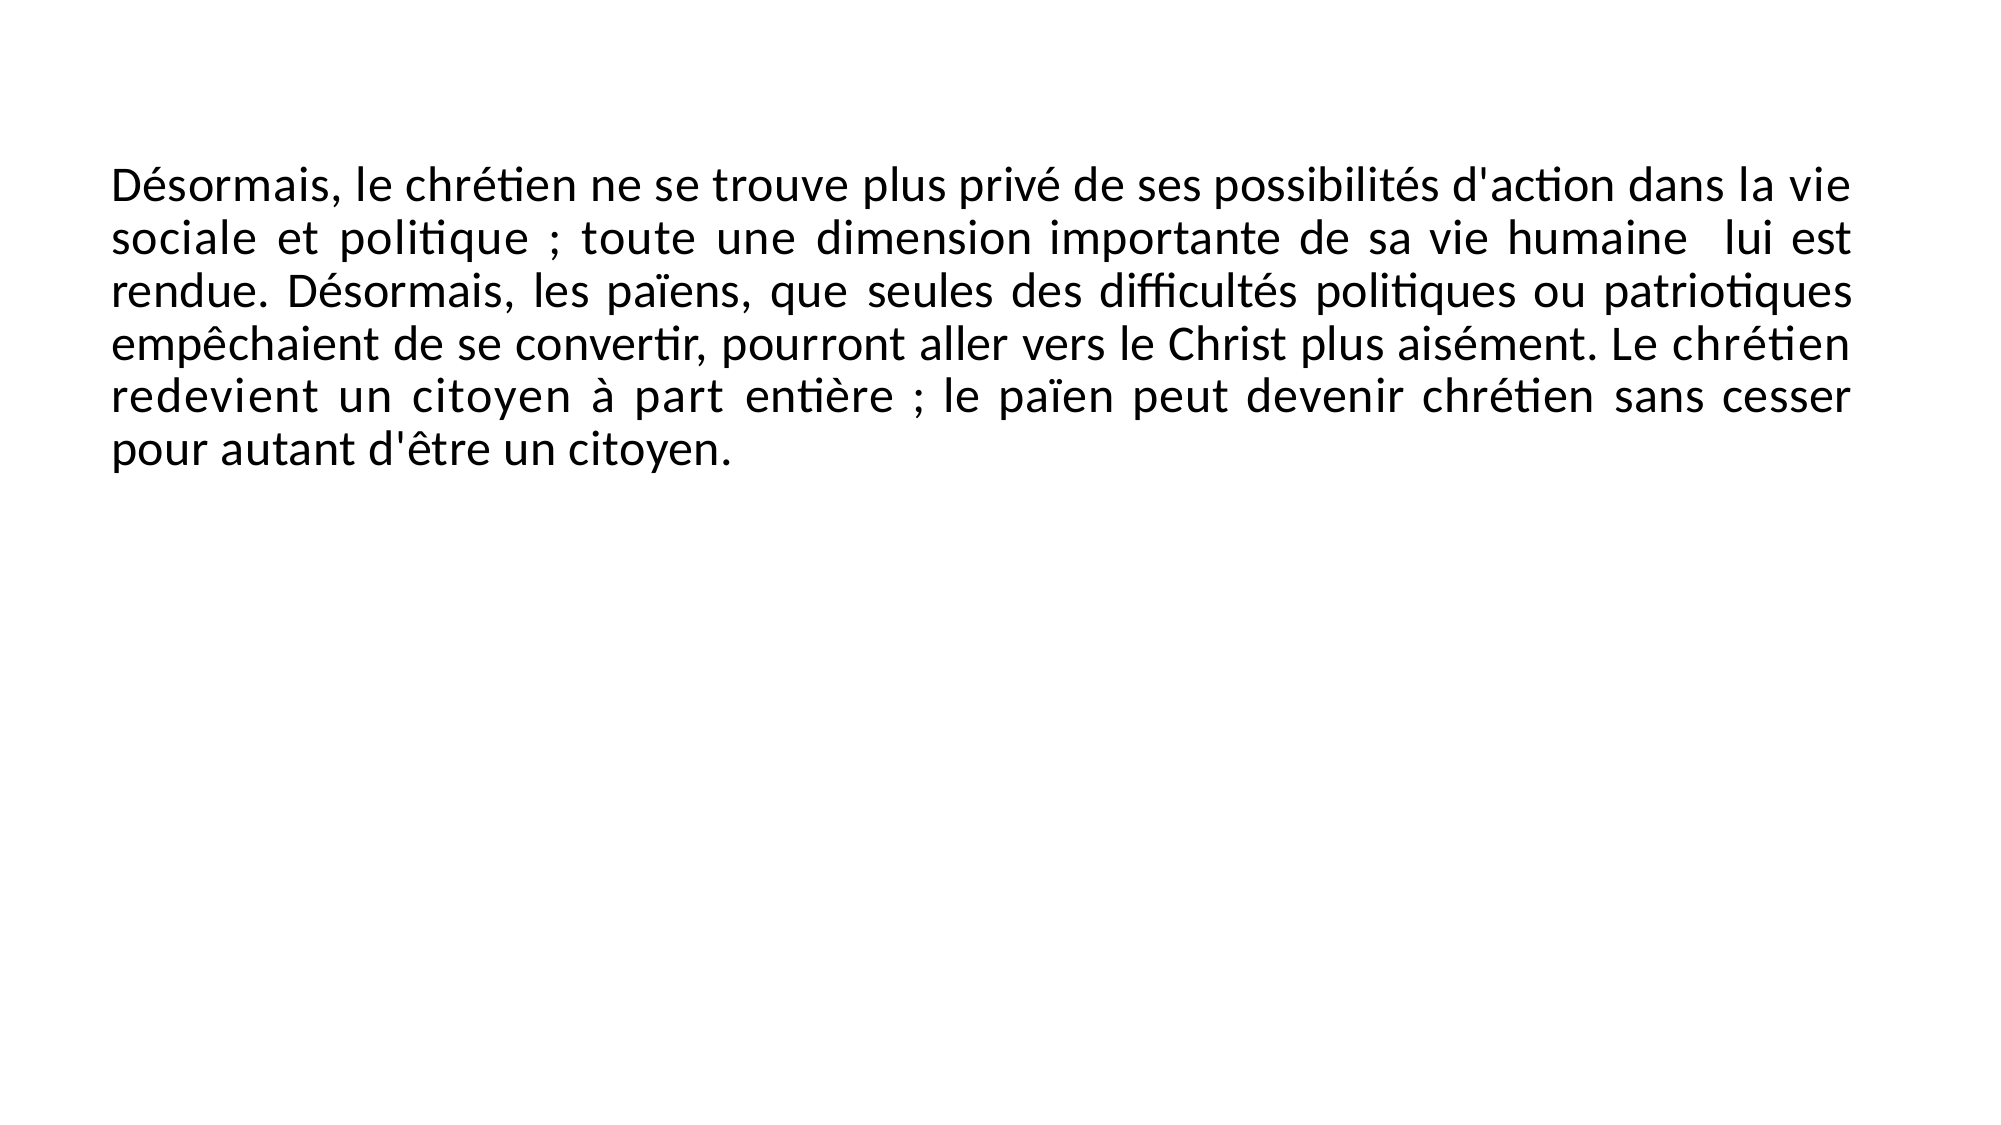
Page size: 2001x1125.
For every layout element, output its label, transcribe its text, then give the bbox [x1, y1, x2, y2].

text_box Désormais, le chrétien ne se trouve plus privé de ses possibilités d'action dans la vie sociale et politique ; toute une dimension importante de sa vie humaine lui est rendue. Désormais, les païens, que seules des difficultés politiques ou patrio­tiques empêchaient de se convertir, pour­ront aller vers le Christ plus aisément. Le chrétien redevient un citoyen à part entière ; le païen peut devenir chrétien sans cesser pour autant d'être un citoyen. [96, 152, 1869, 541]
